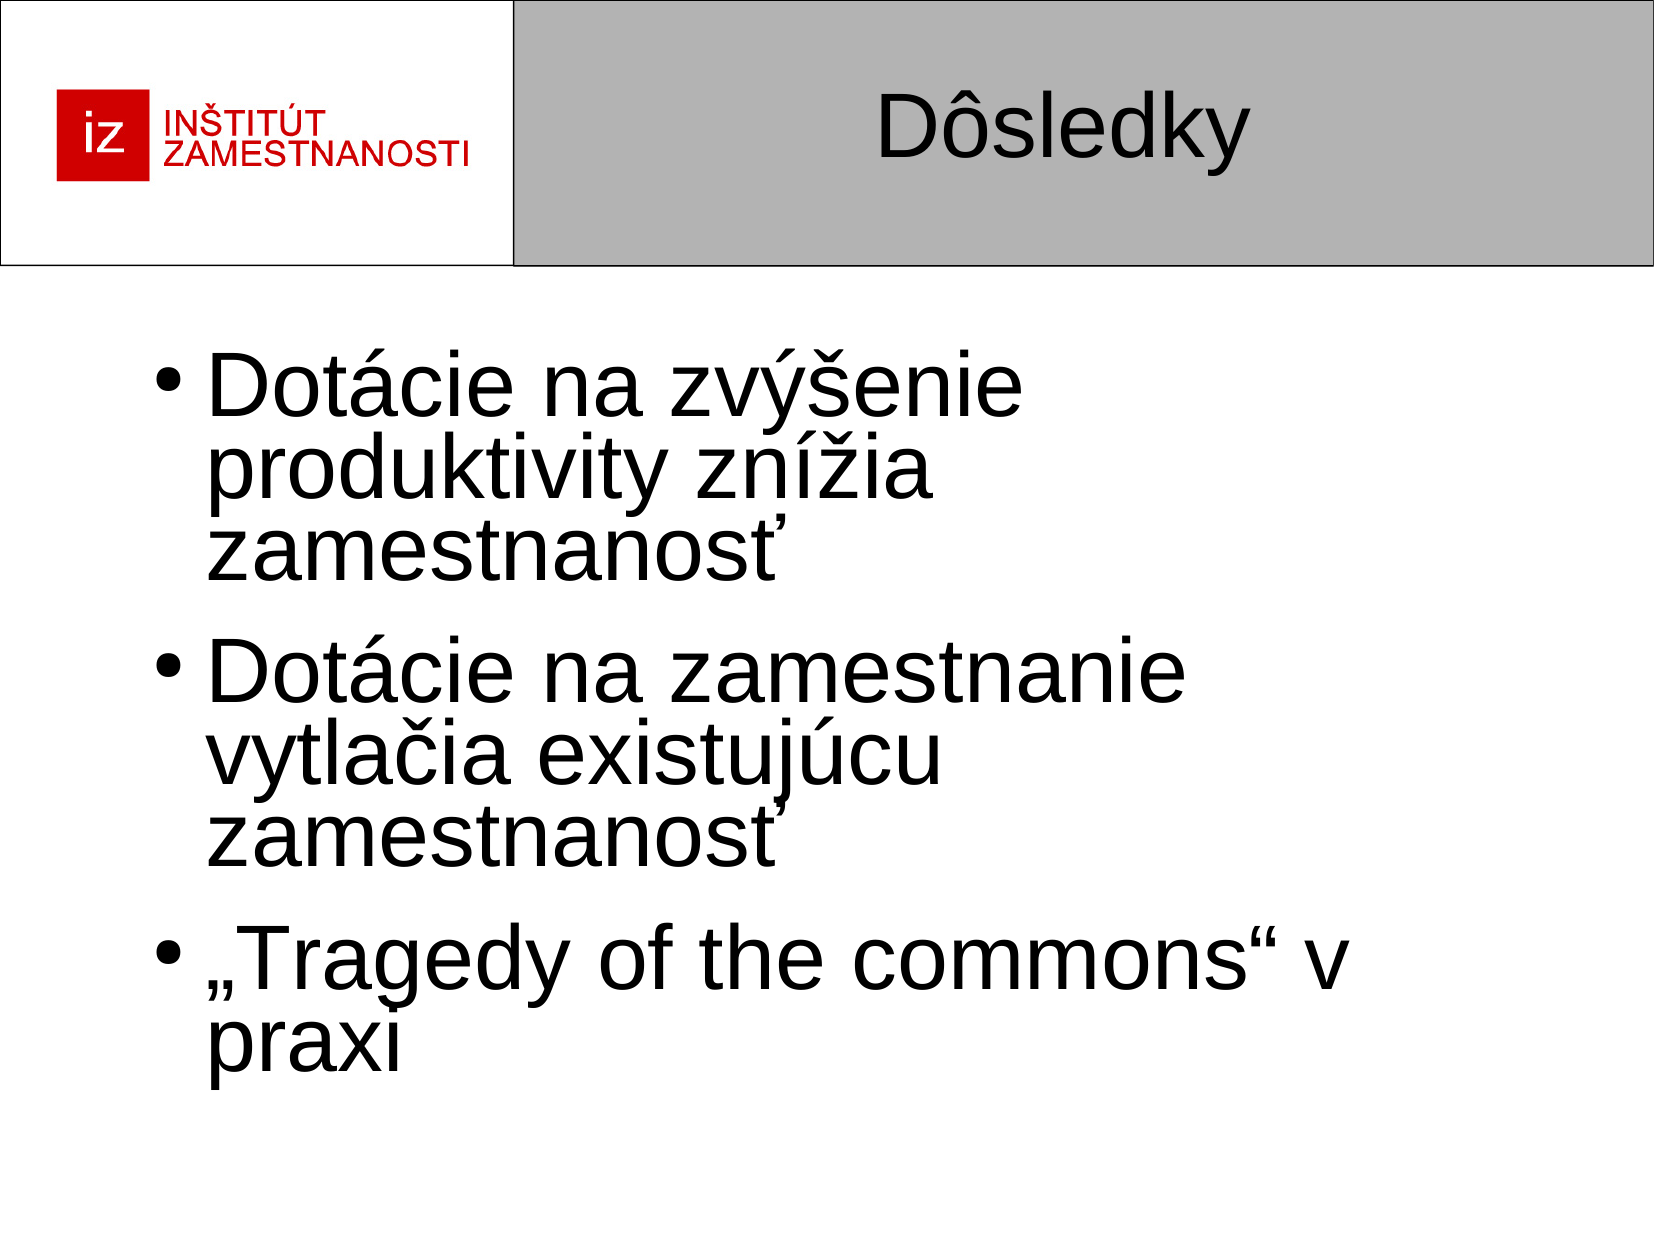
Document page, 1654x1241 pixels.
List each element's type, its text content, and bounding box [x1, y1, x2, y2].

picture [5, 8, 512, 257]
title Dôsledky [561, 29, 1565, 237]
list Dotácie na zvýšenie produktivity znížia zamestnanosť Dotácie na zamestnanie vytlačia existujúcu zamestnanosť „Tragedy of the commons“ v praxi [134, 350, 1516, 1109]
